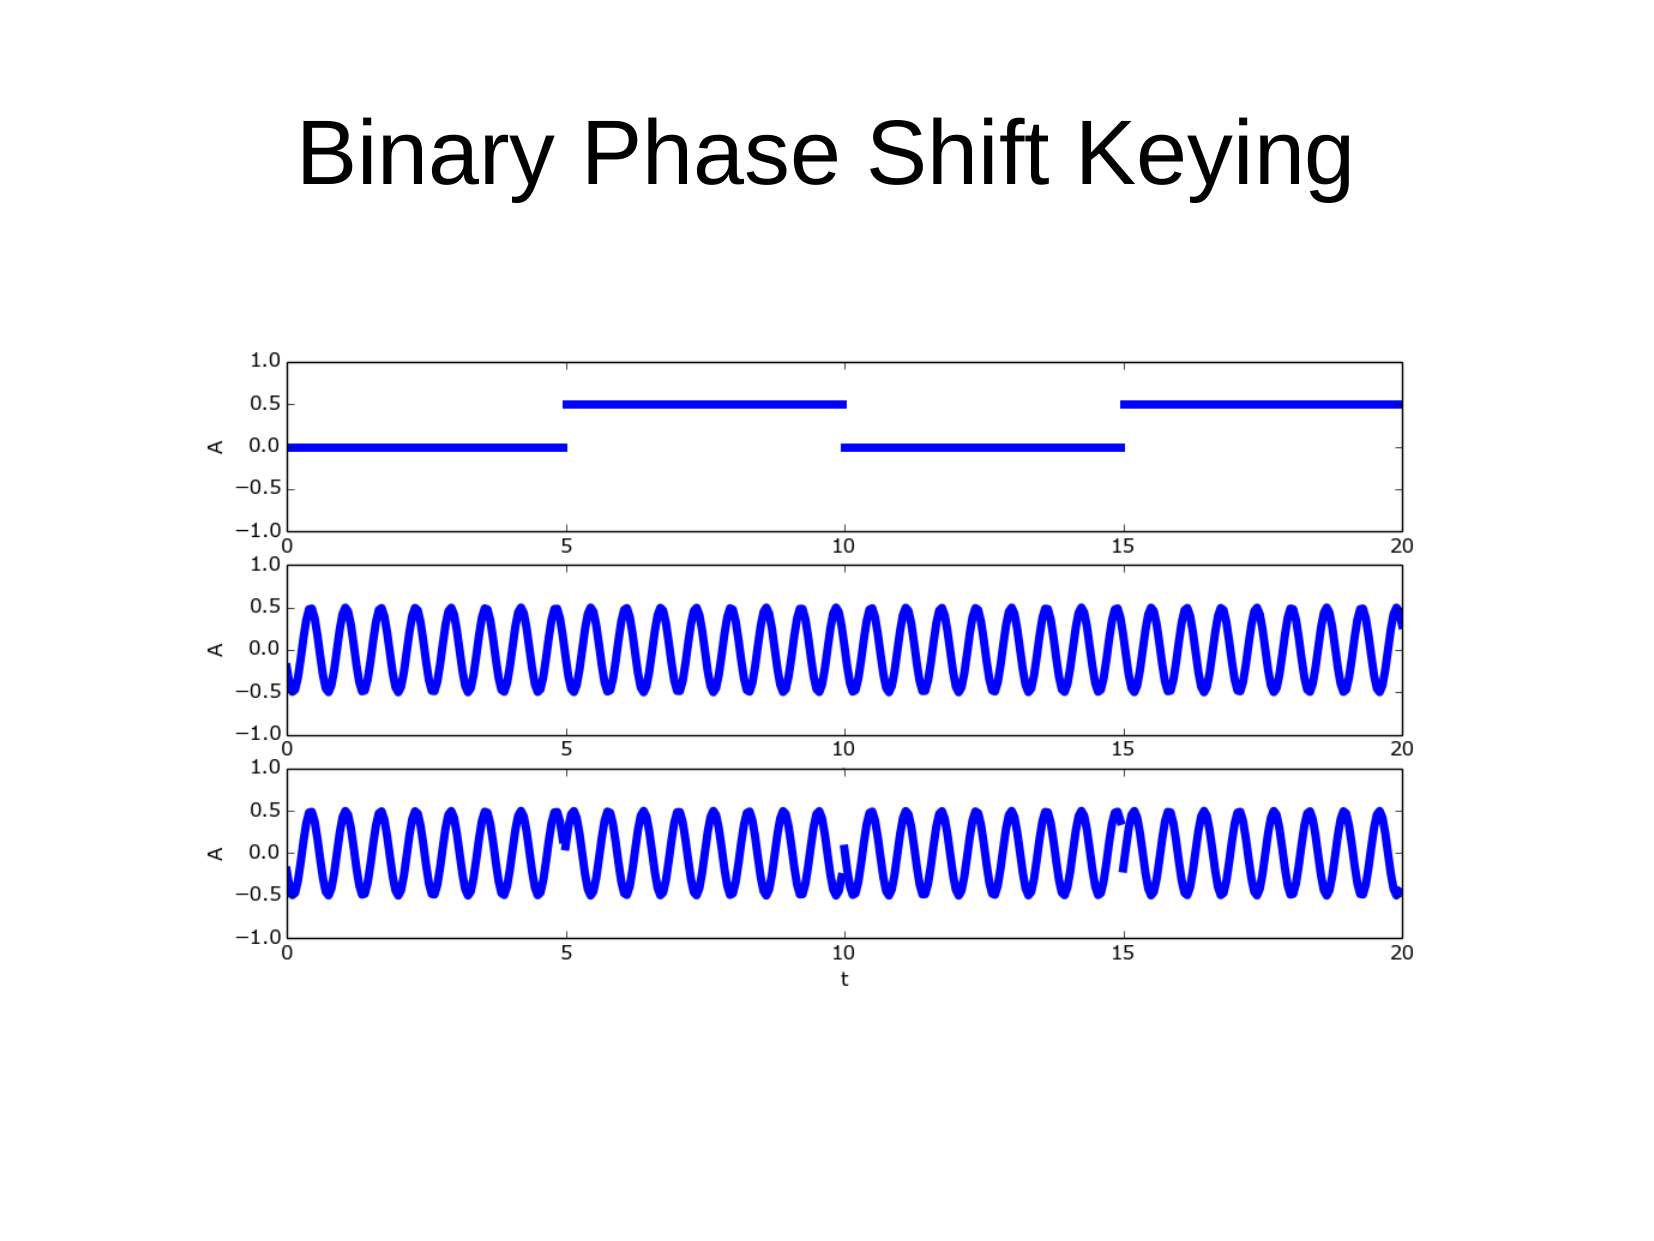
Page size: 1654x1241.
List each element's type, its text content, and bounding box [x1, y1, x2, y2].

title Binary Phase Shift Keying [82, 49, 1571, 257]
picture [107, 290, 1546, 1010]
